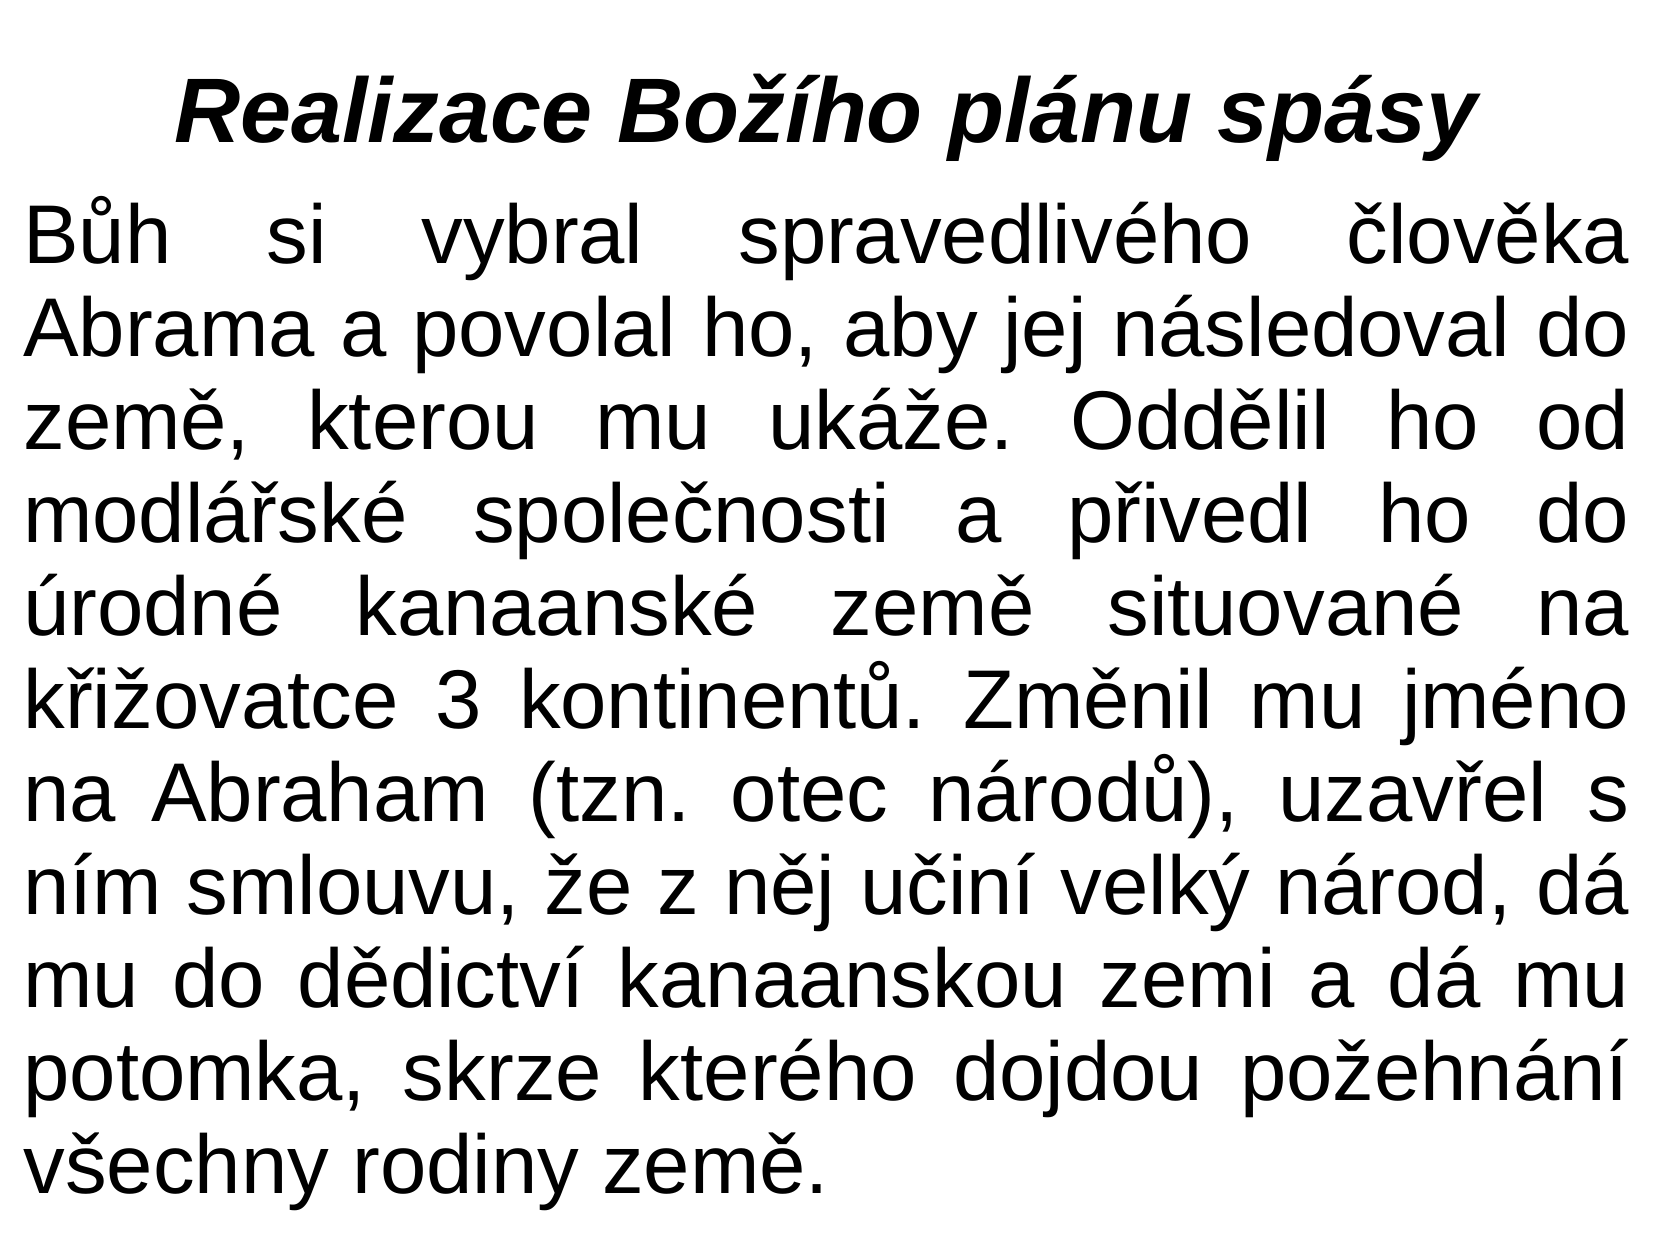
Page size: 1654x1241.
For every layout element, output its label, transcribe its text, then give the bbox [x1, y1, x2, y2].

title Realizace Božího plánu spásy [82, 7, 1571, 141]
subtitle Bůh si vybral spravedlivého člověka Abrama a povolal ho, aby jej následoval do země, kterou mu ukáže. Oddělil ho od modlářské společnosti a přivedl ho do úrodné kanaanské země situované na křižovatce 3 kontinentů. Změnil mu jméno na Abraham (tzn. otec národů), uzavřel s ním smlouvu, že z něj učiní velký národ, dá mu do dědictví kanaanskou zemi a dá mu potomka, skrze kterého dojdou požehnání všechny rodiny země. [23, 141, 1630, 1241]
